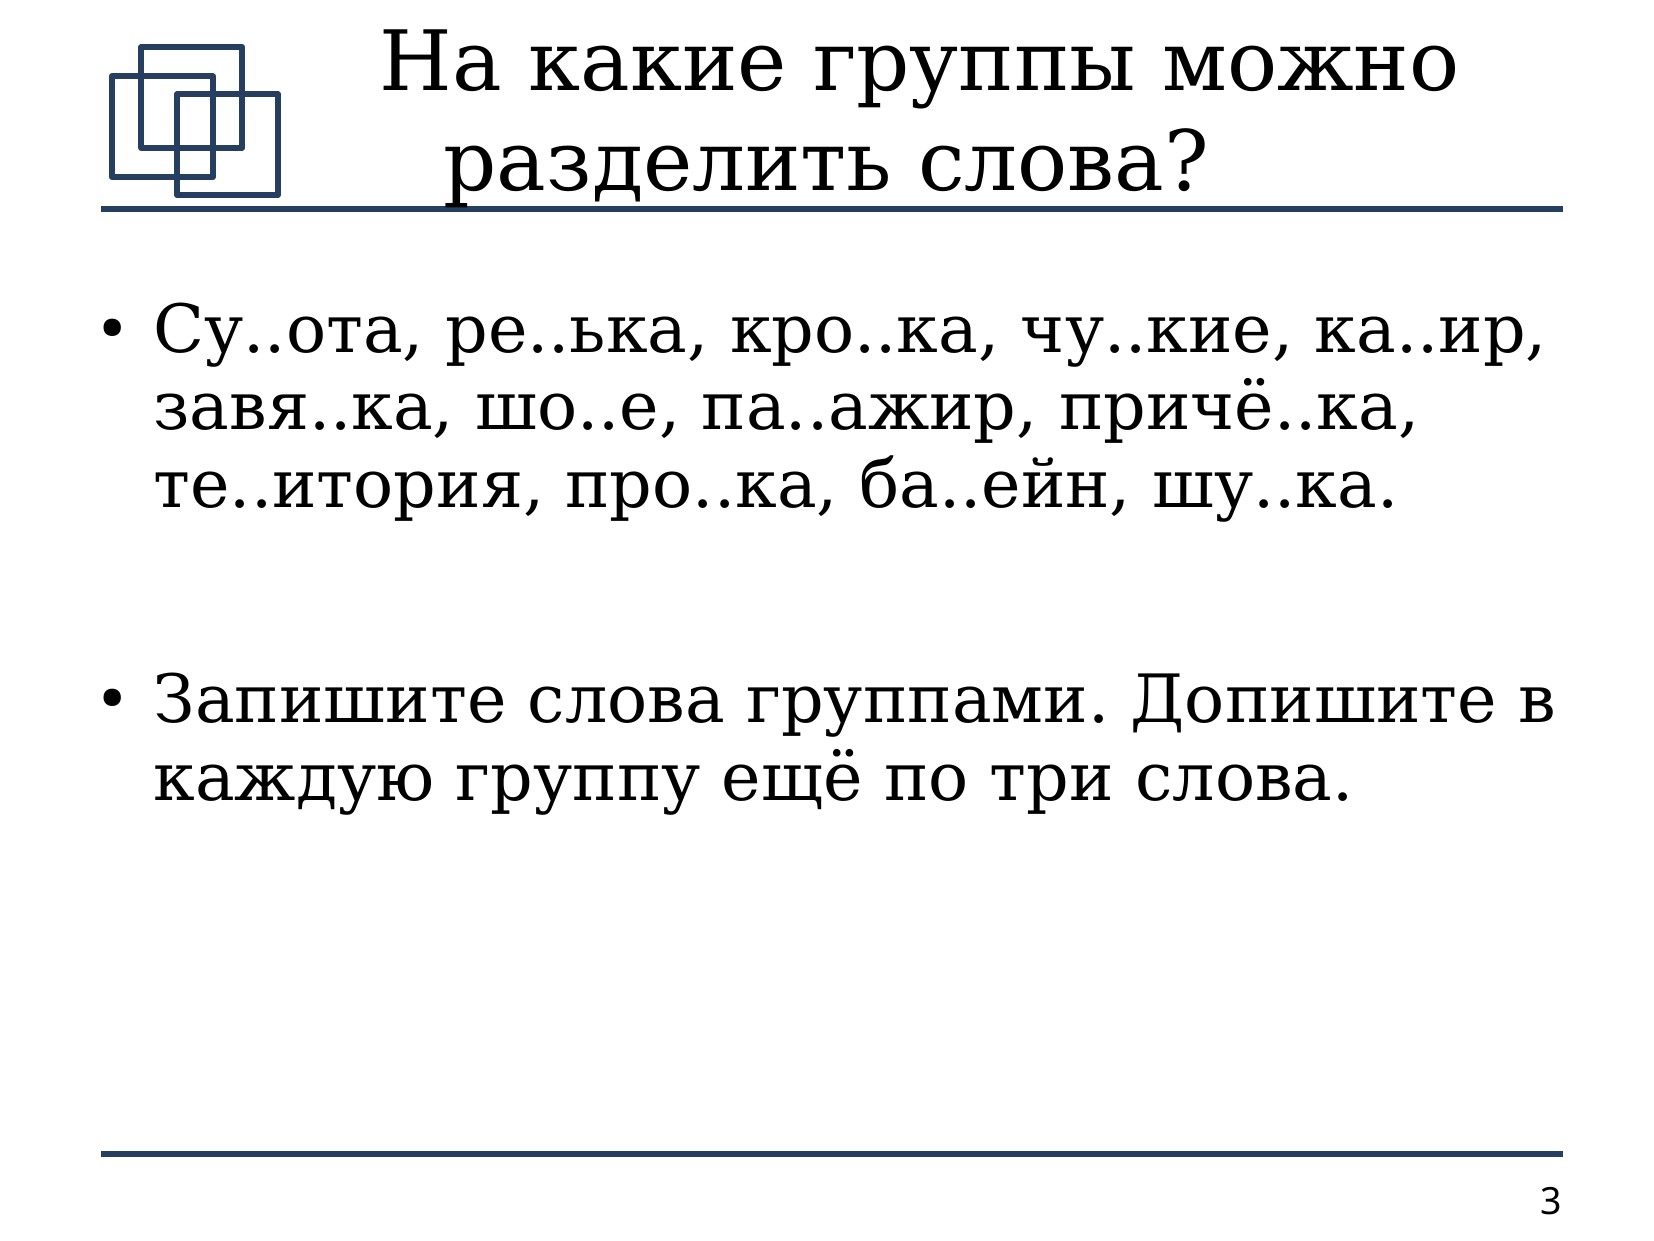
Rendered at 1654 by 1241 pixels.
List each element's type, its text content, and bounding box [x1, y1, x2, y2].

title На какие группы можно разделить слова? [82, 0, 1571, 211]
list Су..ота, ре..ька, кро..ка, чу..кие, ка..ир, завя..ка, шо..е, па..ажир, причё..ка, те..итория, про..ка, ба..ейн, шу..ка. Запишите слова группами. Допишите в каждую группу ещё по три слова. [82, 290, 1571, 1109]
